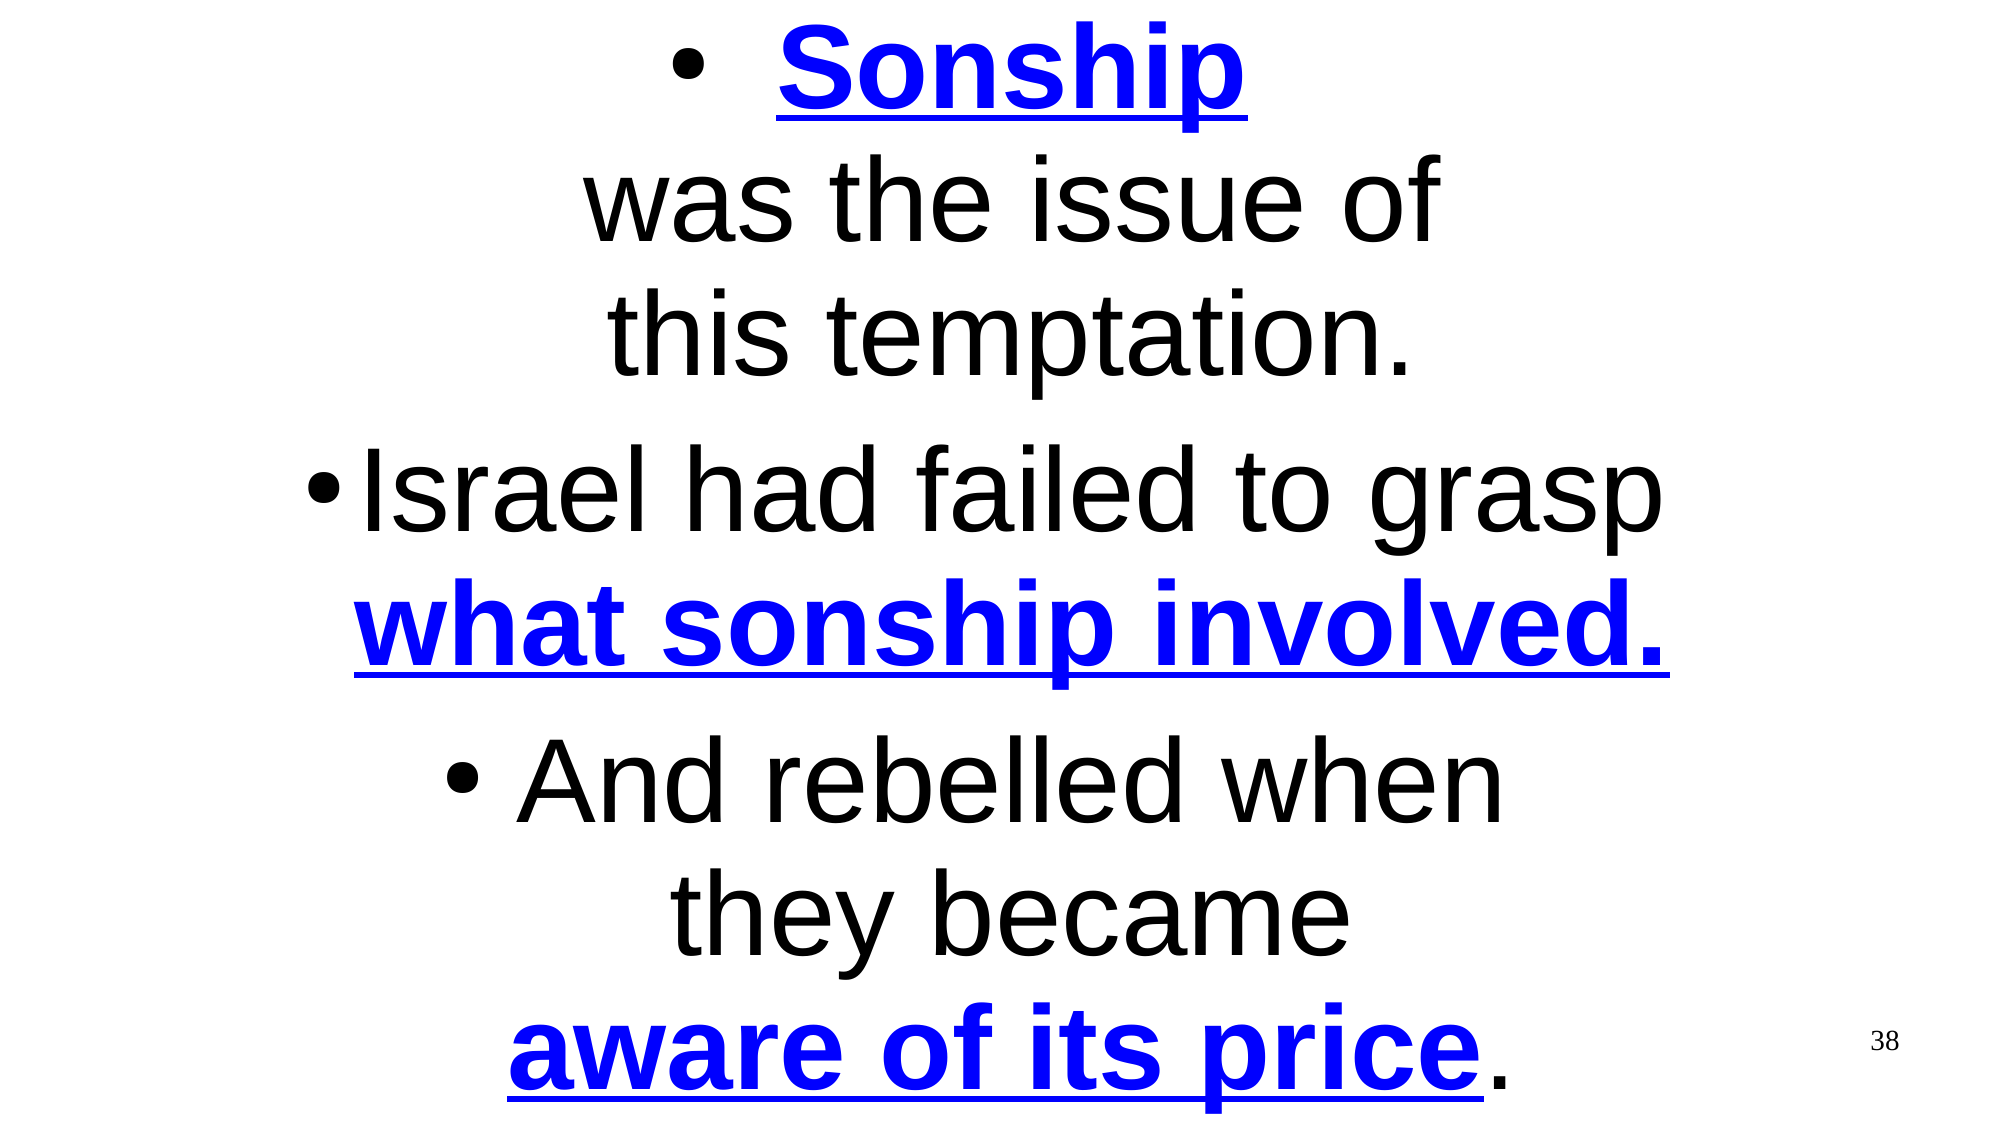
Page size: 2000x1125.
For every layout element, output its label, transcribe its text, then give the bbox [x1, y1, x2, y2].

list Sonship was the issue of this temptation. Israel had failed to grasp what sonship involved. And rebelled when they became aware of its price. [0, 0, 1996, 1123]
